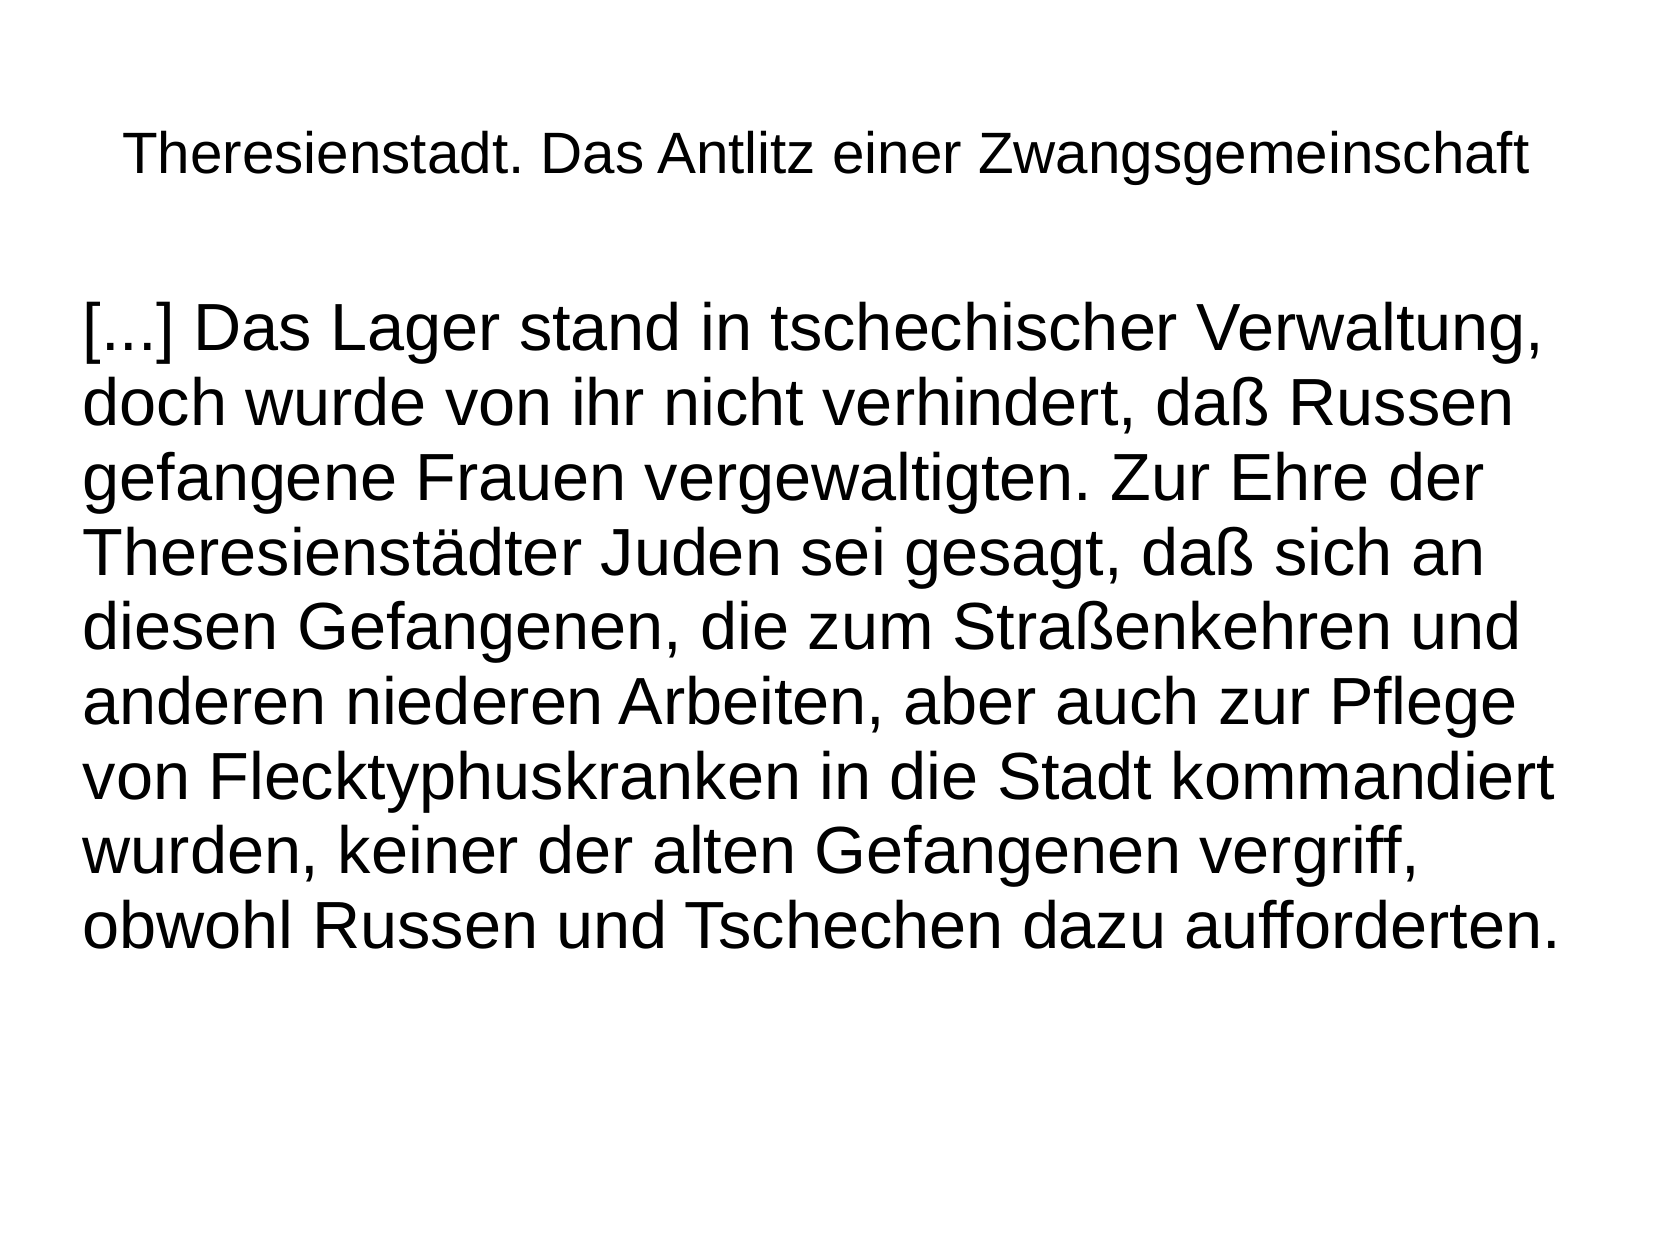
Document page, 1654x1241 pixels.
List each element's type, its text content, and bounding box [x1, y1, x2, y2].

list [...] Das Lager stand in tschechischer Verwaltung, doch wurde von ihr nicht verhindert, daß Russen gefangene Frauen vergewaltigten. Zur Ehre der Theresienstädter Juden sei gesagt, daß sich an diesen Gefangenen, die zum Straßenkehren und anderen niederen Arbeiten, aber auch zur Pflege von Flecktyphuskranken in die Stadt kommandiert wurden, keiner der alten Gefangenen vergriff, obwohl Russen und Tschechen dazu aufforderten. [82, 290, 1571, 1010]
title Theresienstadt. Das Antlitz einer Zwangsgemeinschaft [82, 49, 1571, 257]
